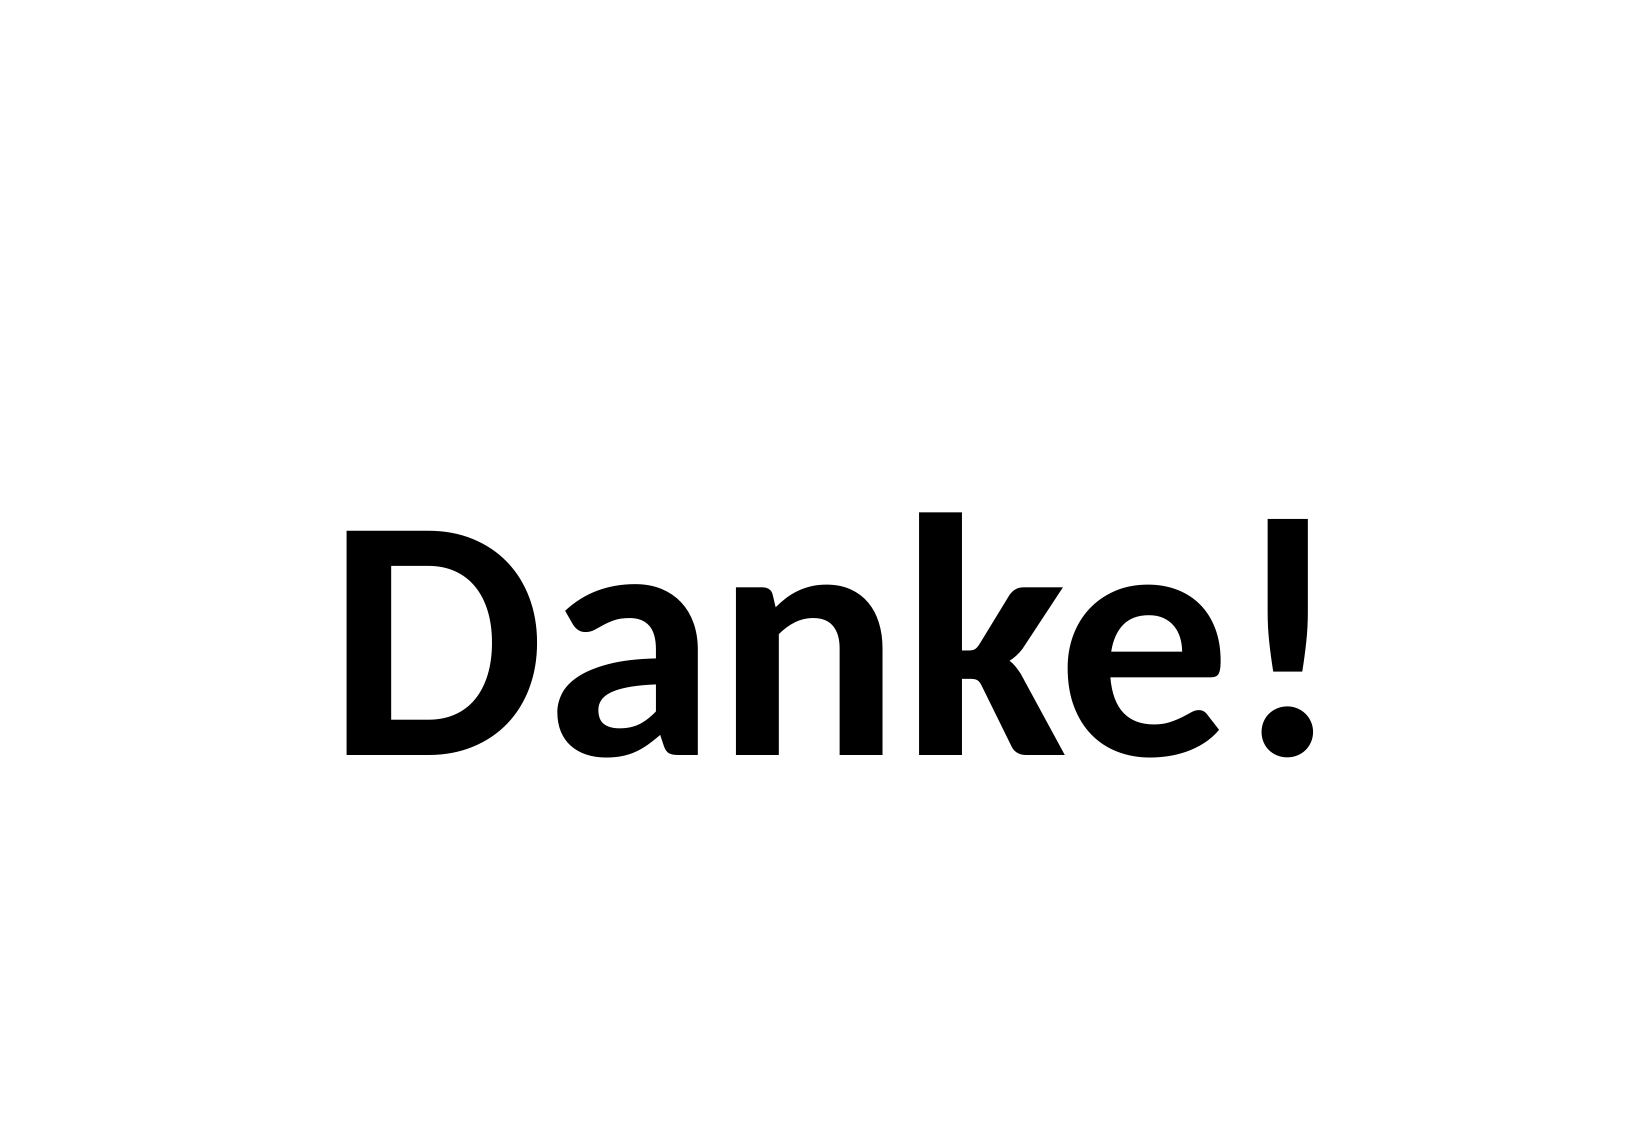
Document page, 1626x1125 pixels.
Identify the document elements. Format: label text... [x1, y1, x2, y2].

title Danke! [186, 456, 1486, 557]
